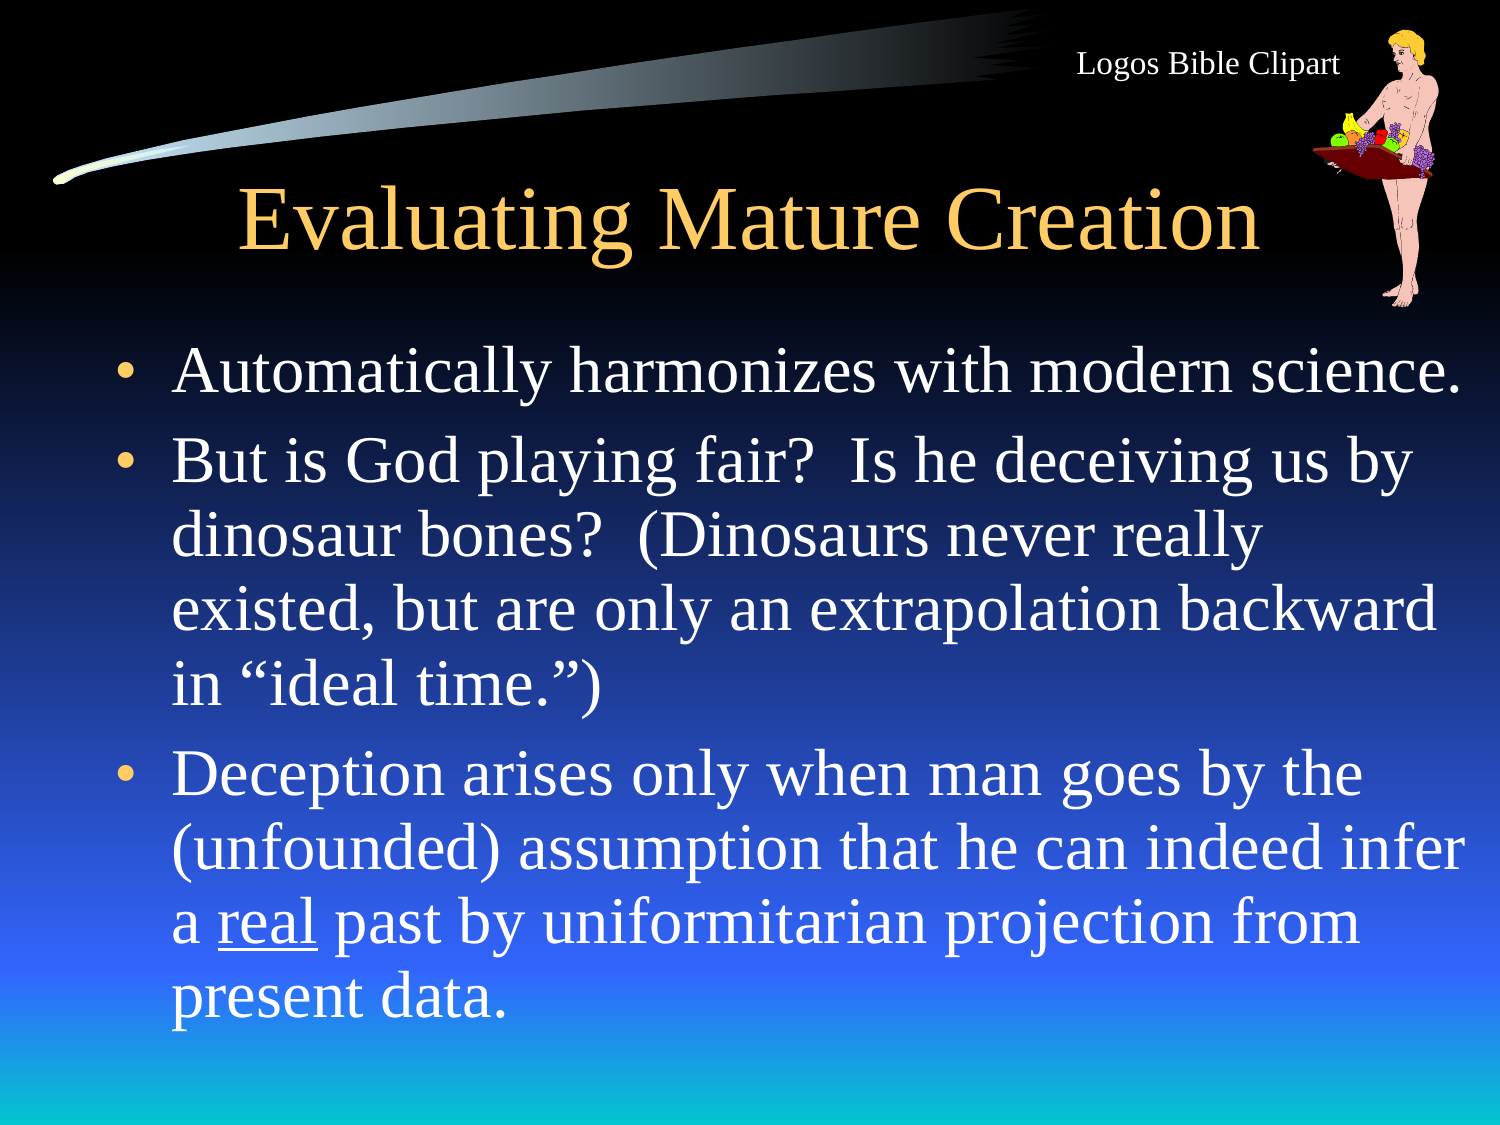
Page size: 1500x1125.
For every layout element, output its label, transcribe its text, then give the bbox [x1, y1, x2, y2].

chart [1312, 29, 1440, 308]
title Evaluating Mature Creation [112, 124, 1388, 313]
list Automatically harmonizes with modern science. But is God playing fair? Is he deceiving us by dinosaur bones? (Dinosaurs never really existed, but are only an extrapolation backward in “ideal time.”) Deception arises only when man goes by the (unfounded) assumption that he can indeed infer a real past by uniformitarian projection from present data. [99, 324, 1488, 1125]
text_box Logos Bible Clipart [1061, 37, 1437, 90]
